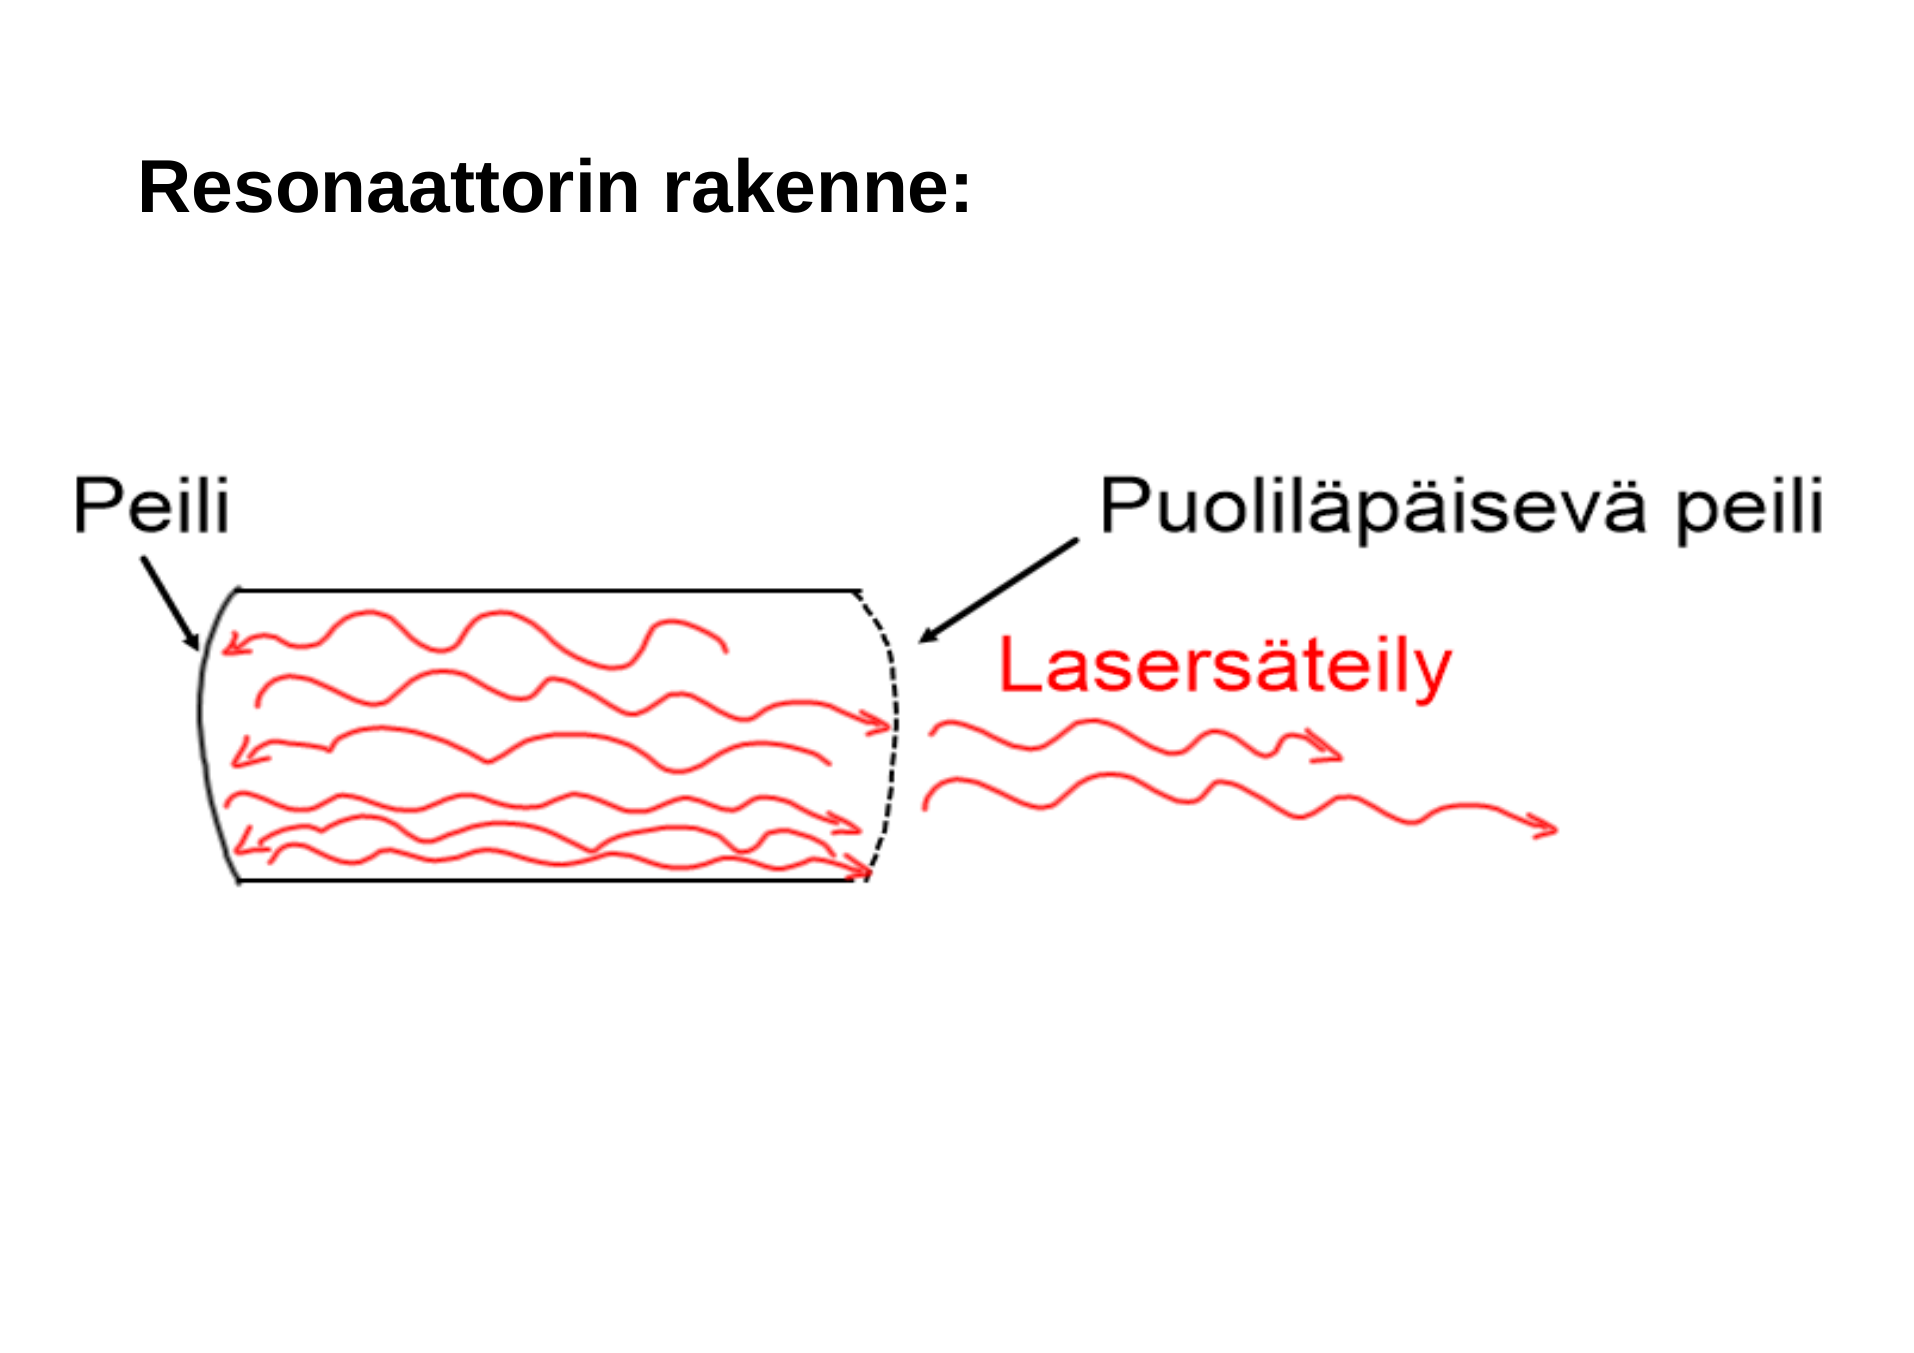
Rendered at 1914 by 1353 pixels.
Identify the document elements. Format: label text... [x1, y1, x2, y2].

picture [33, 386, 1873, 927]
text_box Resonaattorin rakenne: [122, 130, 1127, 245]
